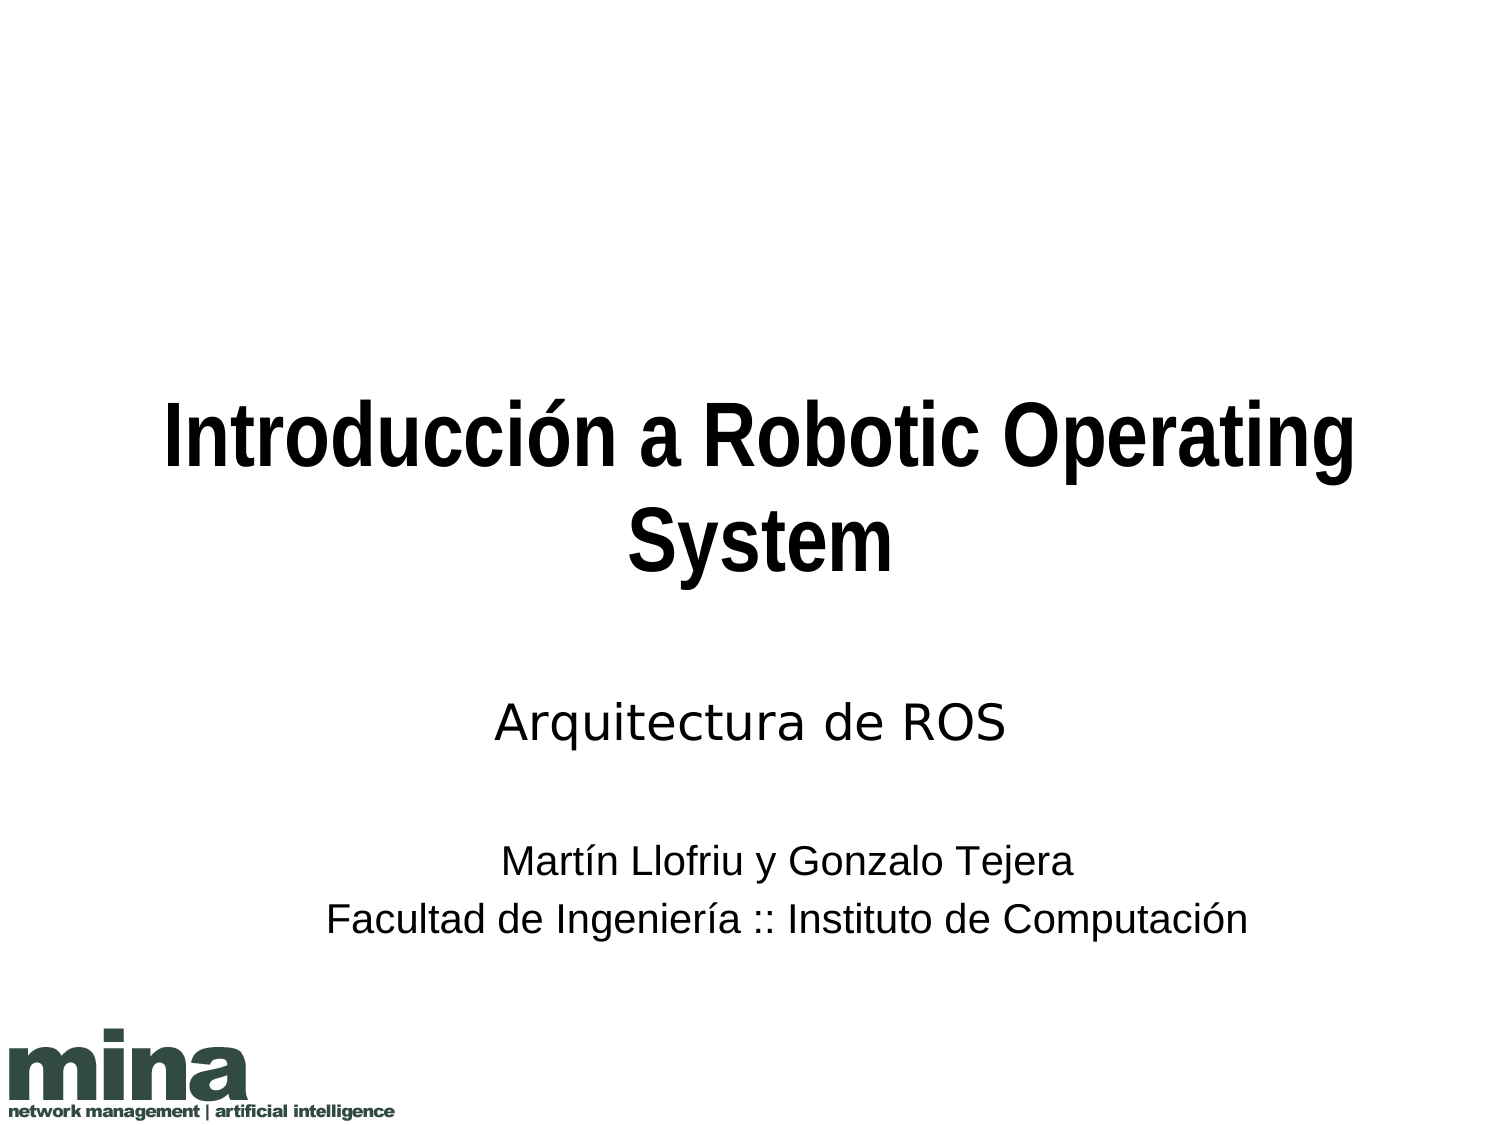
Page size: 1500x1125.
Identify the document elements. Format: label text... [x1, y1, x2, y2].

subtitle Martín Llofriu y Gonzalo Tejera Facultad de Ingeniería :: Instituto de Computación [225, 834, 1276, 1020]
picture [0, 1022, 402, 1125]
title Introducción a Robotic Operating System [123, 343, 1399, 628]
text_box Arquitectura de ROS [479, 686, 1023, 760]
